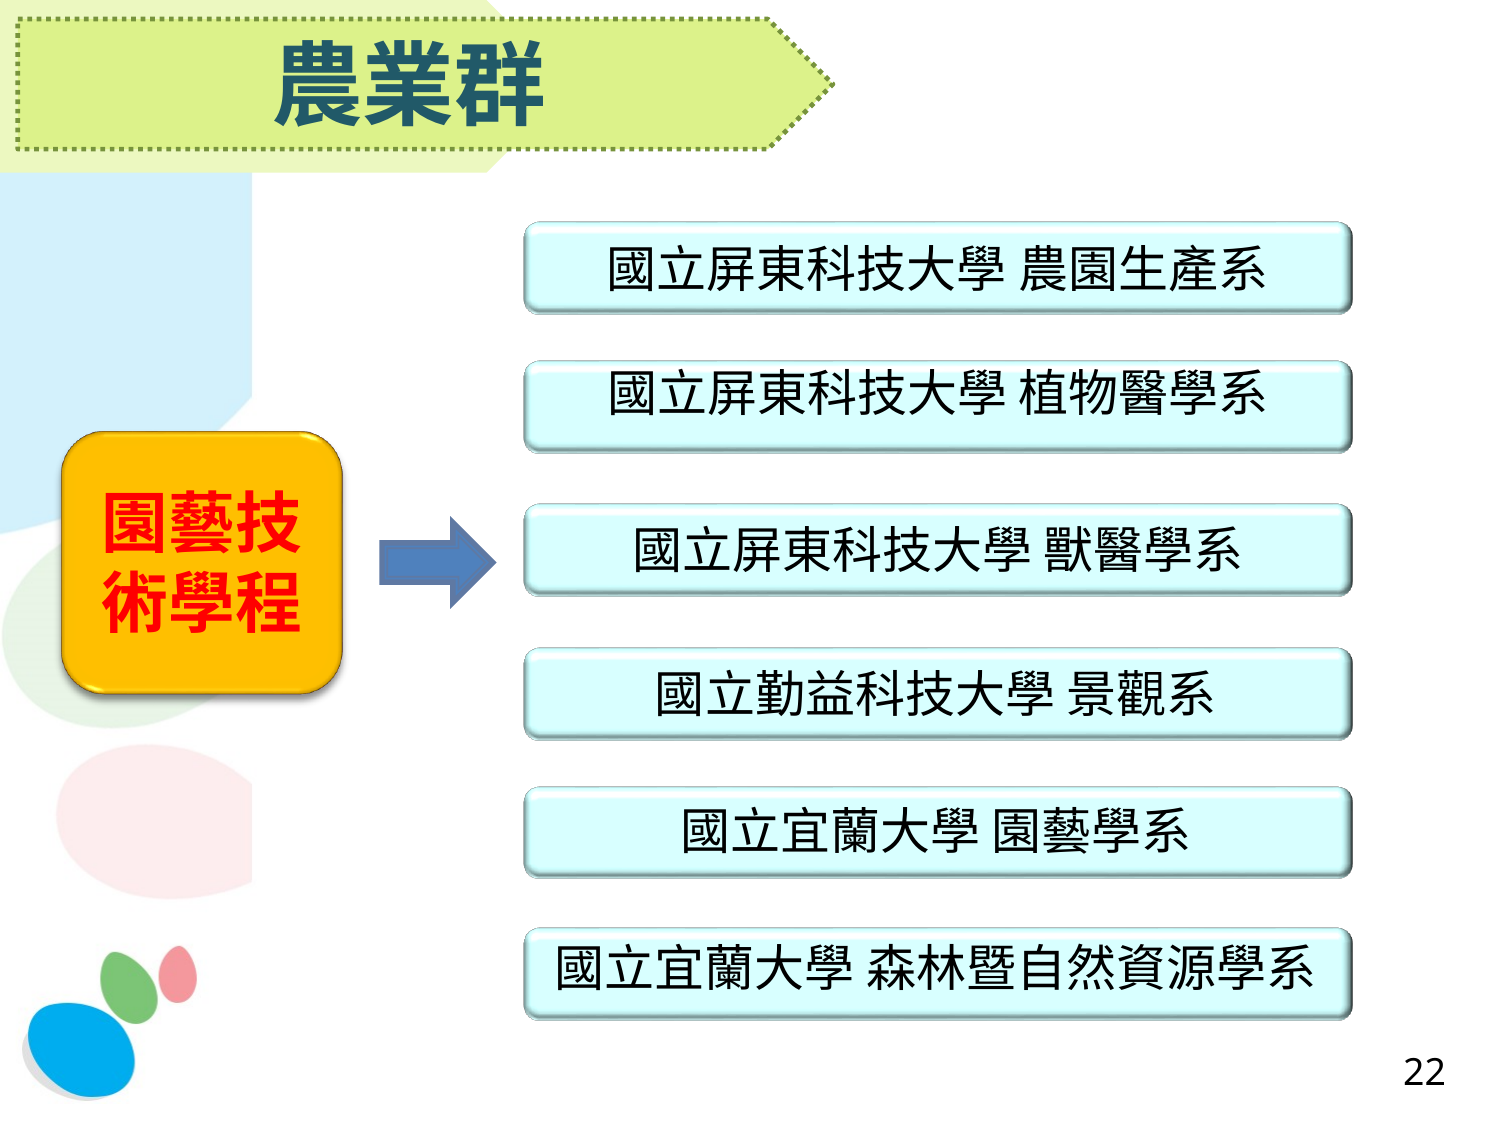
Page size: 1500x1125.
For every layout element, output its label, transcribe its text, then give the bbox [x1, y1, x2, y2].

text_box 22 [1396, 1055, 1451, 1102]
picture [50, 426, 353, 711]
text_box 國立勤益科技大學 景觀系 國立宜蘭大學 園藝學系 國立宜蘭大學 森林暨自然資源學系 [554, 660, 1322, 1000]
picture [523, 221, 1353, 315]
text_box 國立屏東科技大學 獸醫學系 [630, 516, 1247, 582]
picture [523, 927, 1353, 1021]
picture [523, 647, 1353, 741]
text_box [379, 516, 497, 609]
text_box [17, 19, 831, 150]
picture [523, 786, 554, 879]
picture [523, 503, 1353, 597]
title 農業群 [269, 24, 549, 139]
text_box 園藝技 術學程 [99, 478, 305, 643]
picture [1322, 786, 1353, 879]
text_box 國立屏東科技大學 農園生產系 國立屏東科技大學 植物醫學系 [604, 235, 1272, 424]
picture [523, 360, 1353, 454]
